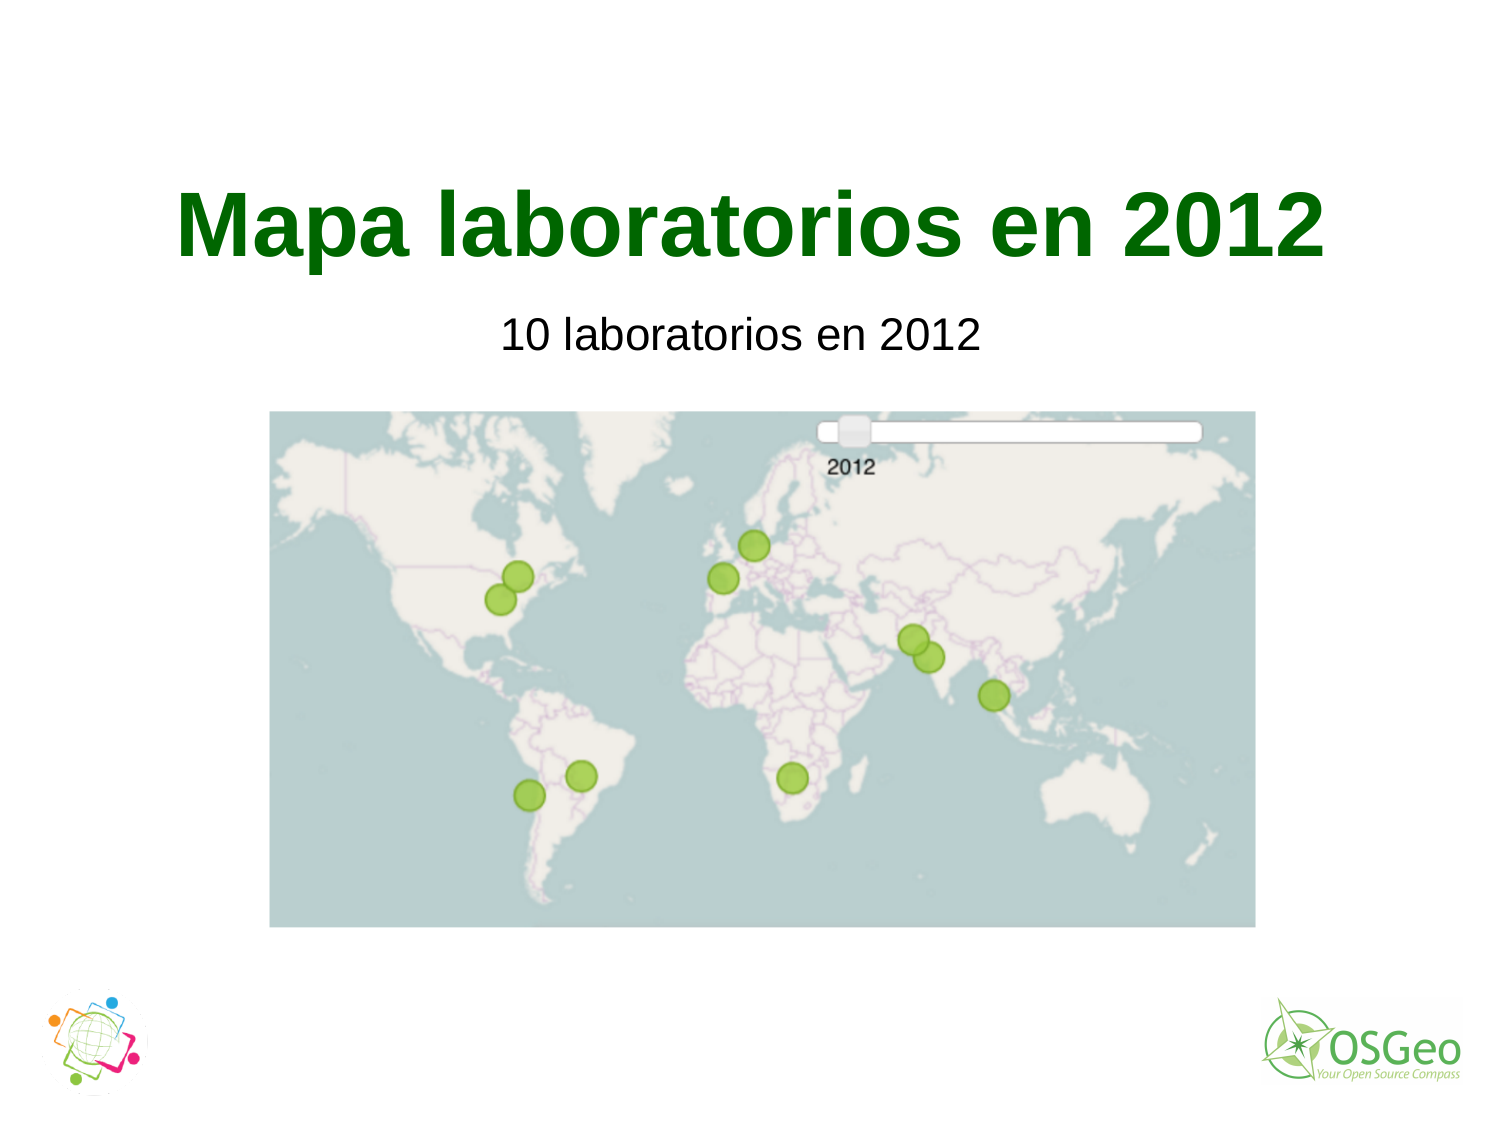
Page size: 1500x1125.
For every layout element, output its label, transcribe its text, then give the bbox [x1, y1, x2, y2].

picture [259, 404, 1264, 939]
title Mapa laboratorios en 2012 [76, 137, 1427, 303]
picture [40, 987, 148, 1096]
list 10 laboratorios en 2012 [460, 296, 1022, 367]
picture [1261, 997, 1463, 1085]
